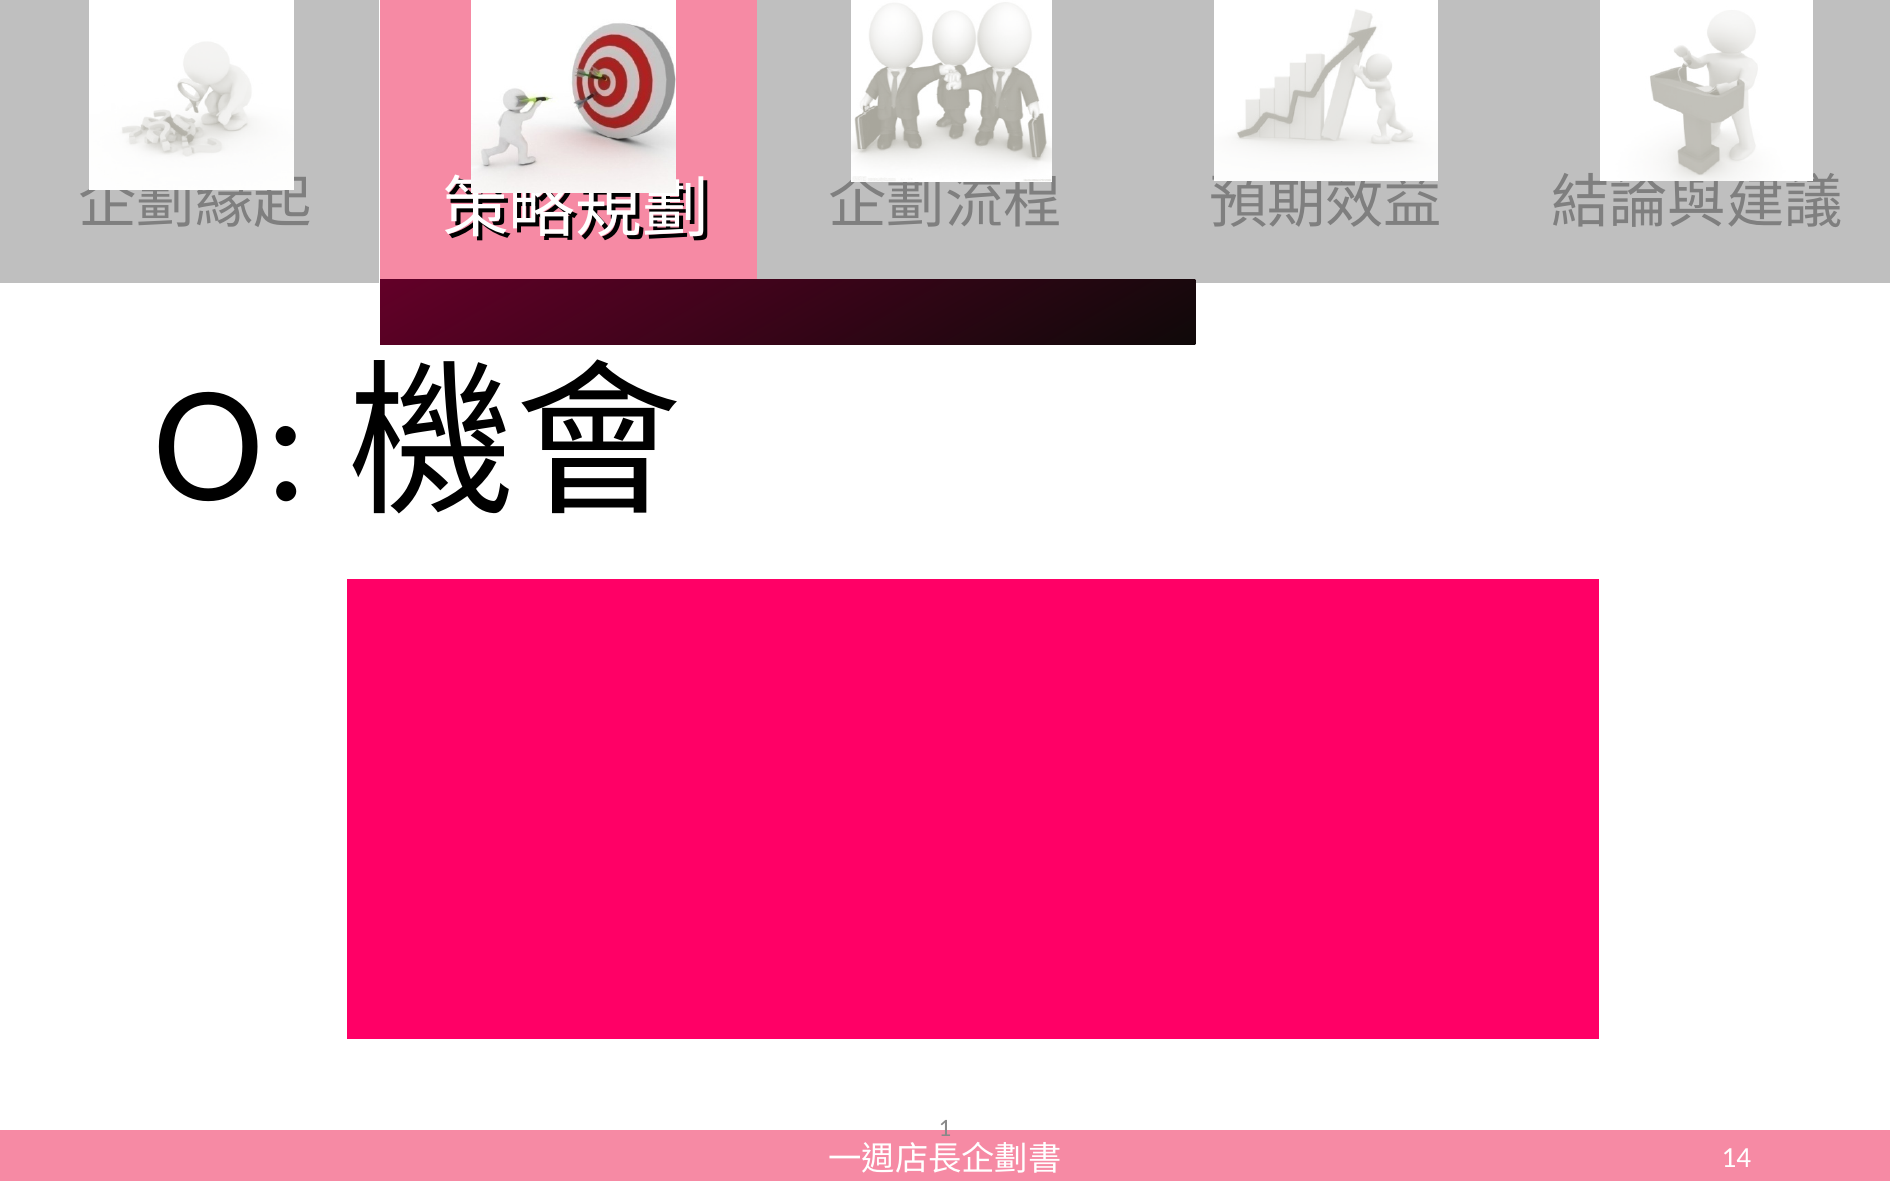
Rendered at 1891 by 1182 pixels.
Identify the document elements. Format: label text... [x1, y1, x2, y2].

text_box 企劃緣起 [42, 157, 348, 243]
picture [89, 0, 294, 190]
picture [1214, 0, 1438, 181]
picture [1600, 0, 1813, 181]
text_box 預期效益 [1179, 157, 1473, 243]
text_box 一週店長企劃書 [0, 1130, 1706, 1181]
text_box 策略規劃 [417, 157, 735, 253]
text_box 企劃流程 [781, 157, 1110, 243]
text_box [347, 579, 1599, 1039]
text_box [0, 0, 379, 283]
picture [851, 0, 1052, 182]
text_box [380, 0, 1890, 283]
text_box 結論與建議 [1523, 157, 1871, 243]
text_box O:機會 [139, 326, 1323, 544]
text_box 1 [645, 1094, 1245, 1158]
picture [471, 0, 676, 193]
text_box [380, 280, 1195, 345]
text_box SWOT分析/五力分析 [378, 278, 1302, 345]
text_box 14 [1706, 1130, 1891, 1182]
